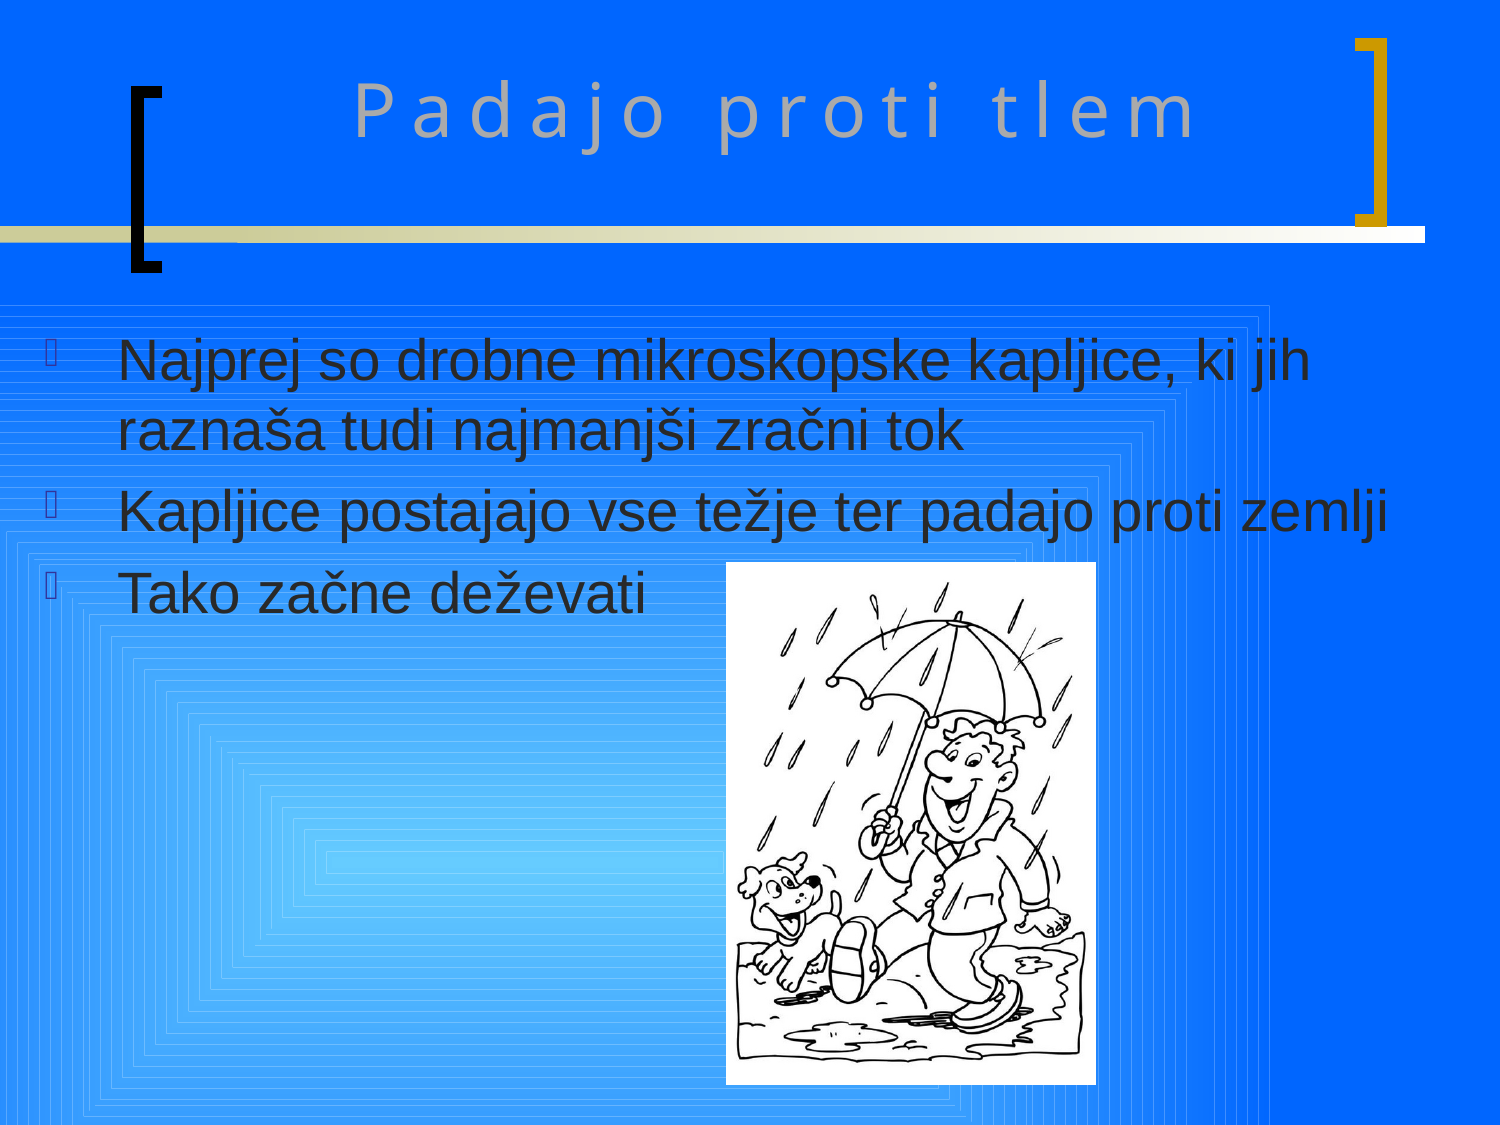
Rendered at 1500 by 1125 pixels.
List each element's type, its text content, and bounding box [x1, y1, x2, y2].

list Najprej so drobne mikroskopske kapljice, ki jih raznaša tudi najmanjši zračni tok Kapljice postajajo vse težje ter padajo proti zemlji Tako začne deževati [29, 314, 1412, 681]
text_box Padajo proti tlem [336, 54, 1157, 291]
picture [726, 562, 1096, 1085]
